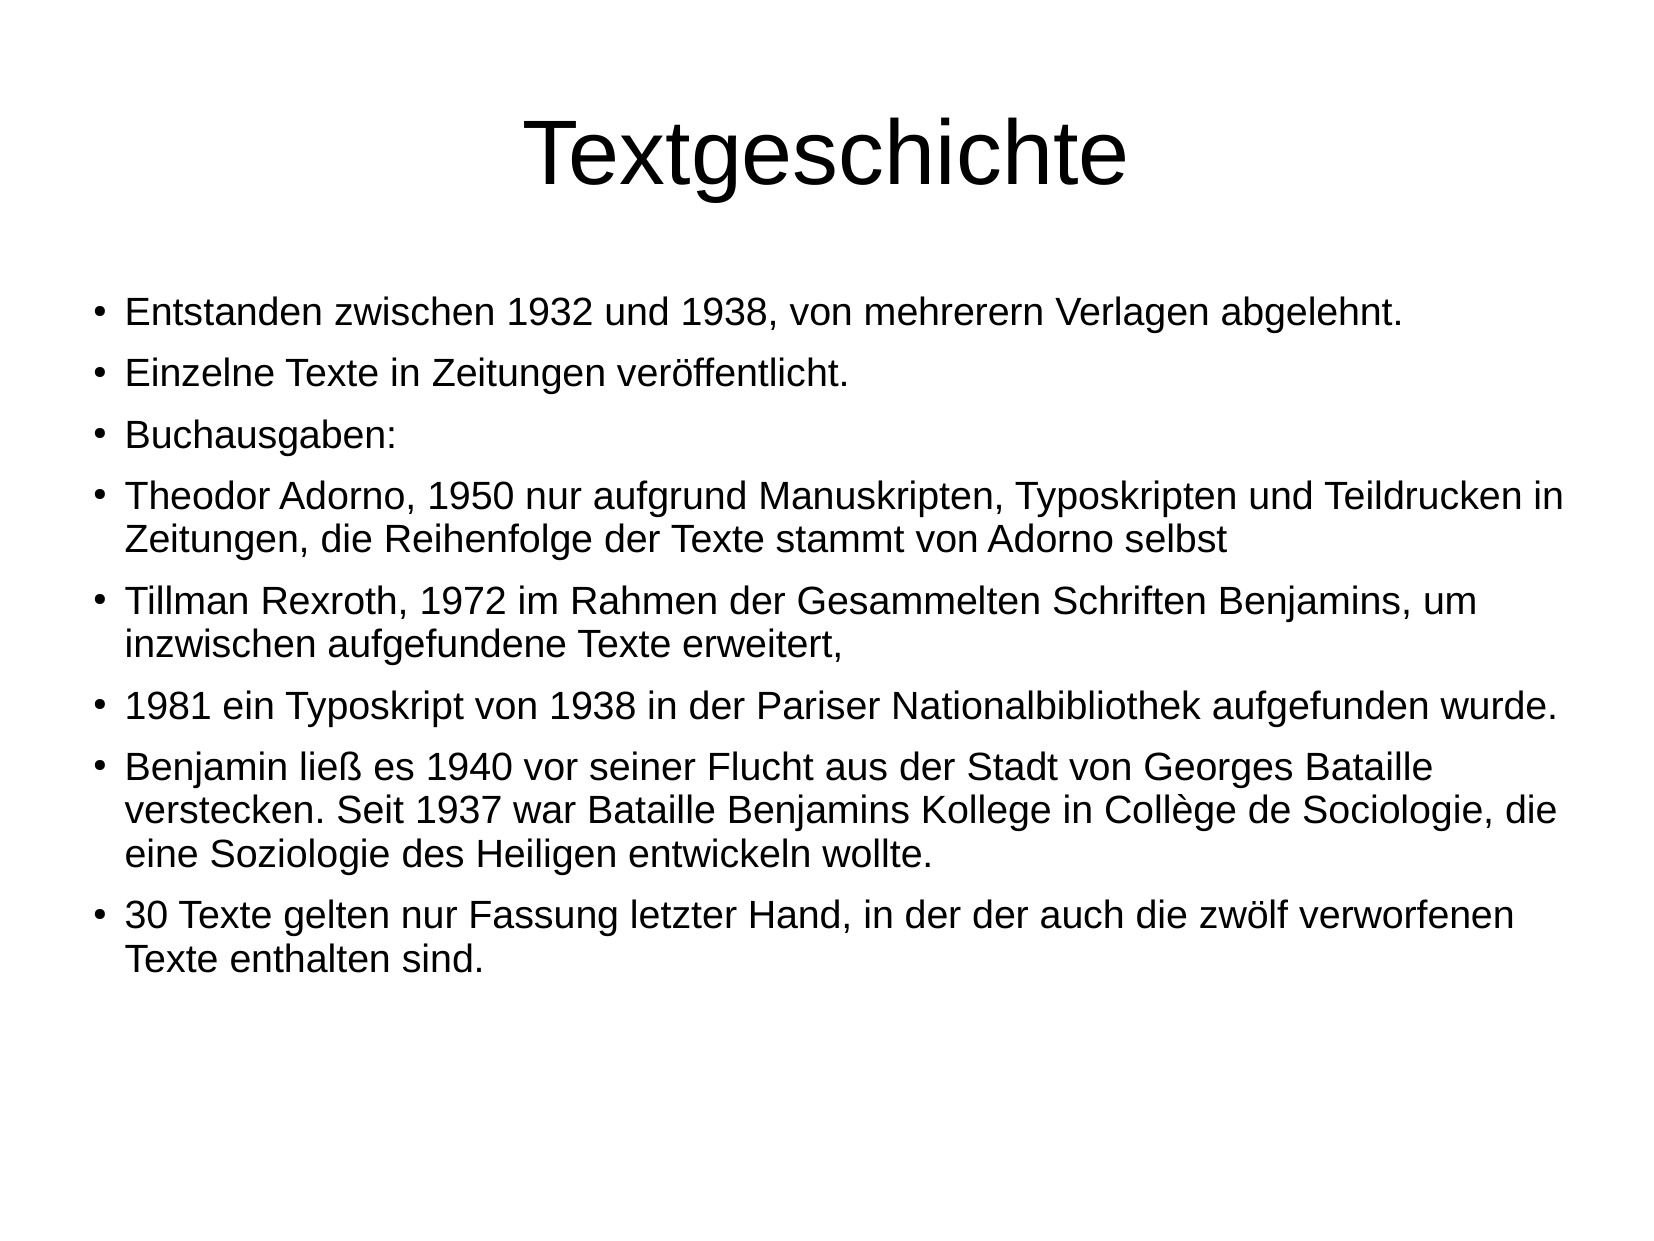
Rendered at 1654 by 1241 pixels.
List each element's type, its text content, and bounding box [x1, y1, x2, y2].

title Textgeschichte [82, 49, 1571, 257]
list Entstanden zwischen 1932 und 1938, von mehrerern Verlagen abgelehnt. Einzelne Texte in Zeitungen veröffentlicht. Buchausgaben: Theodor Adorno, 1950 nur aufgrund Manuskripten, Typoskripten und Teildrucken in Zeitungen, die Reihenfolge der Texte stammt von Adorno selbst Tillman Rexroth, 1972 im Rahmen der Gesammelten Schriften Benjamins, um inzwischen aufgefundene Texte erweitert, 1981 ein Typoskript von 1938 in der Pariser Nationalbibliothek aufgefunden wurde. Benjamin ließ es 1940 vor seiner Flucht aus der Stadt von Georges Bataille verstecken. Seit 1937 war Bataille Benjamins Kollege in Collège de Sociologie, die eine Soziologie des Heiligen entwickeln wollte. 30 Texte gelten nur Fassung letzter Hand, in der der auch die zwölf verworfenen Texte enthalten sind. [82, 290, 1571, 1010]
